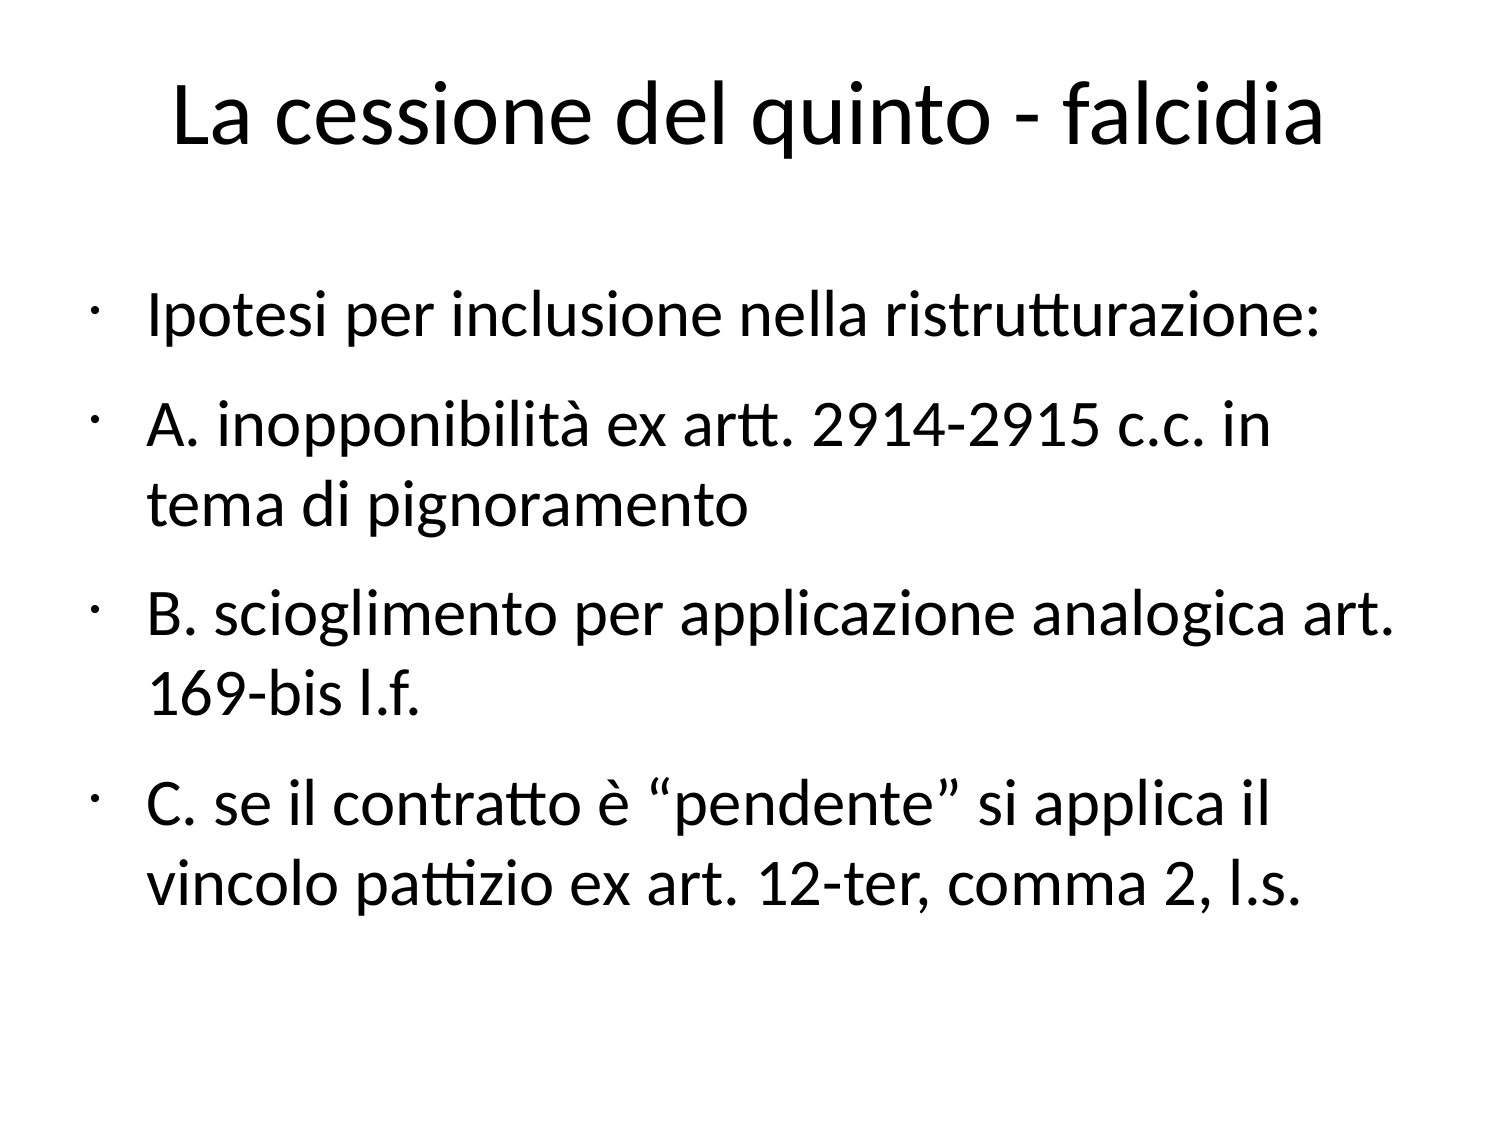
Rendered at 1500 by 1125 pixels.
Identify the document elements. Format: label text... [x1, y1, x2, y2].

list Ipotesi per inclusione nella ristrutturazione: A. inopponibilità ex artt. 2914-2915 c.c. in tema di pignoramento B. scioglimento per applicazione analogica art. 169-bis l.f. C. se il contratto è “pendente” si applica il vincolo pattizio ex art. 12-ter, comma 2, l.s. [75, 262, 1425, 1005]
title La cessione del quinto - falcidia [75, 45, 1425, 233]
